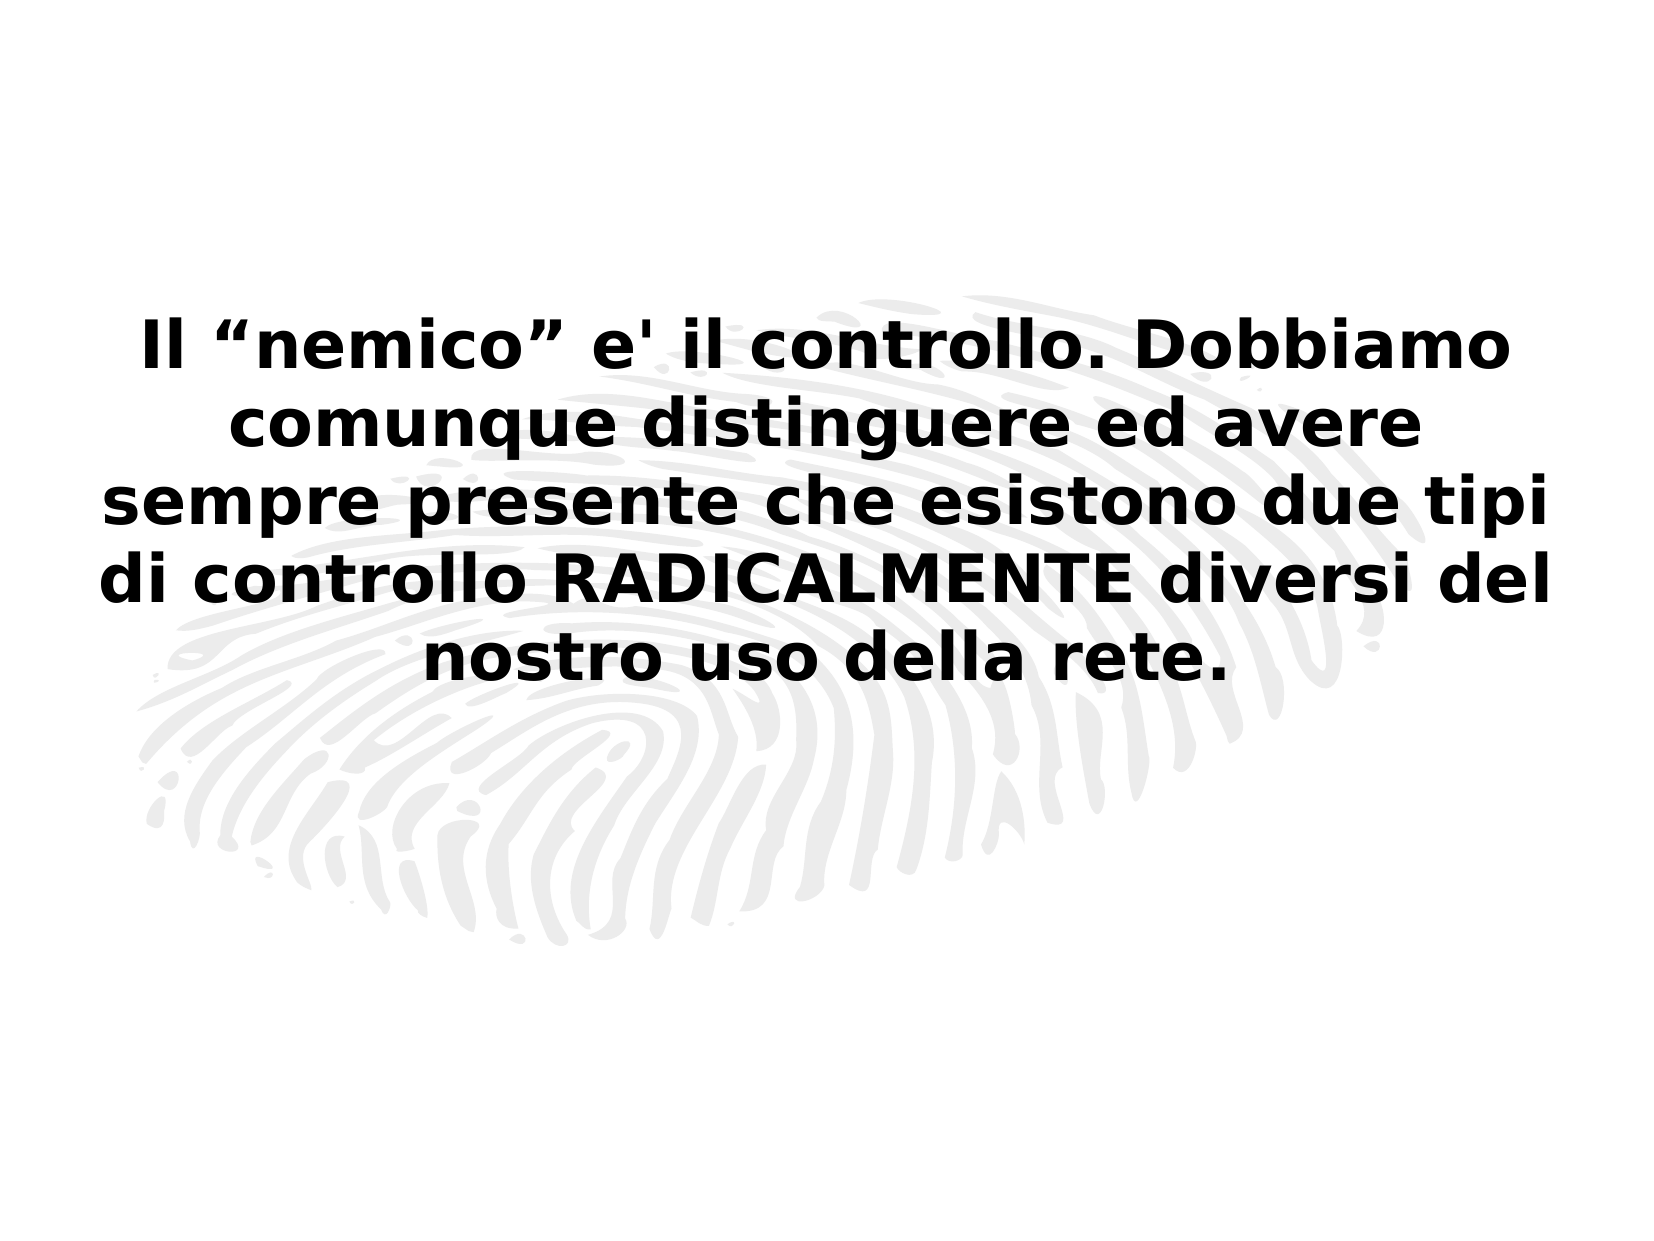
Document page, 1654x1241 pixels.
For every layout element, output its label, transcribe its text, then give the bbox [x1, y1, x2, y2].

subtitle Il “nemico” e' il controllo. Dobbiamo comunque distinguere ed avere sempre presente che esistono due tipi di controllo RADICALMENTE diversi del nostro uso della rete. [82, 56, 1571, 1102]
